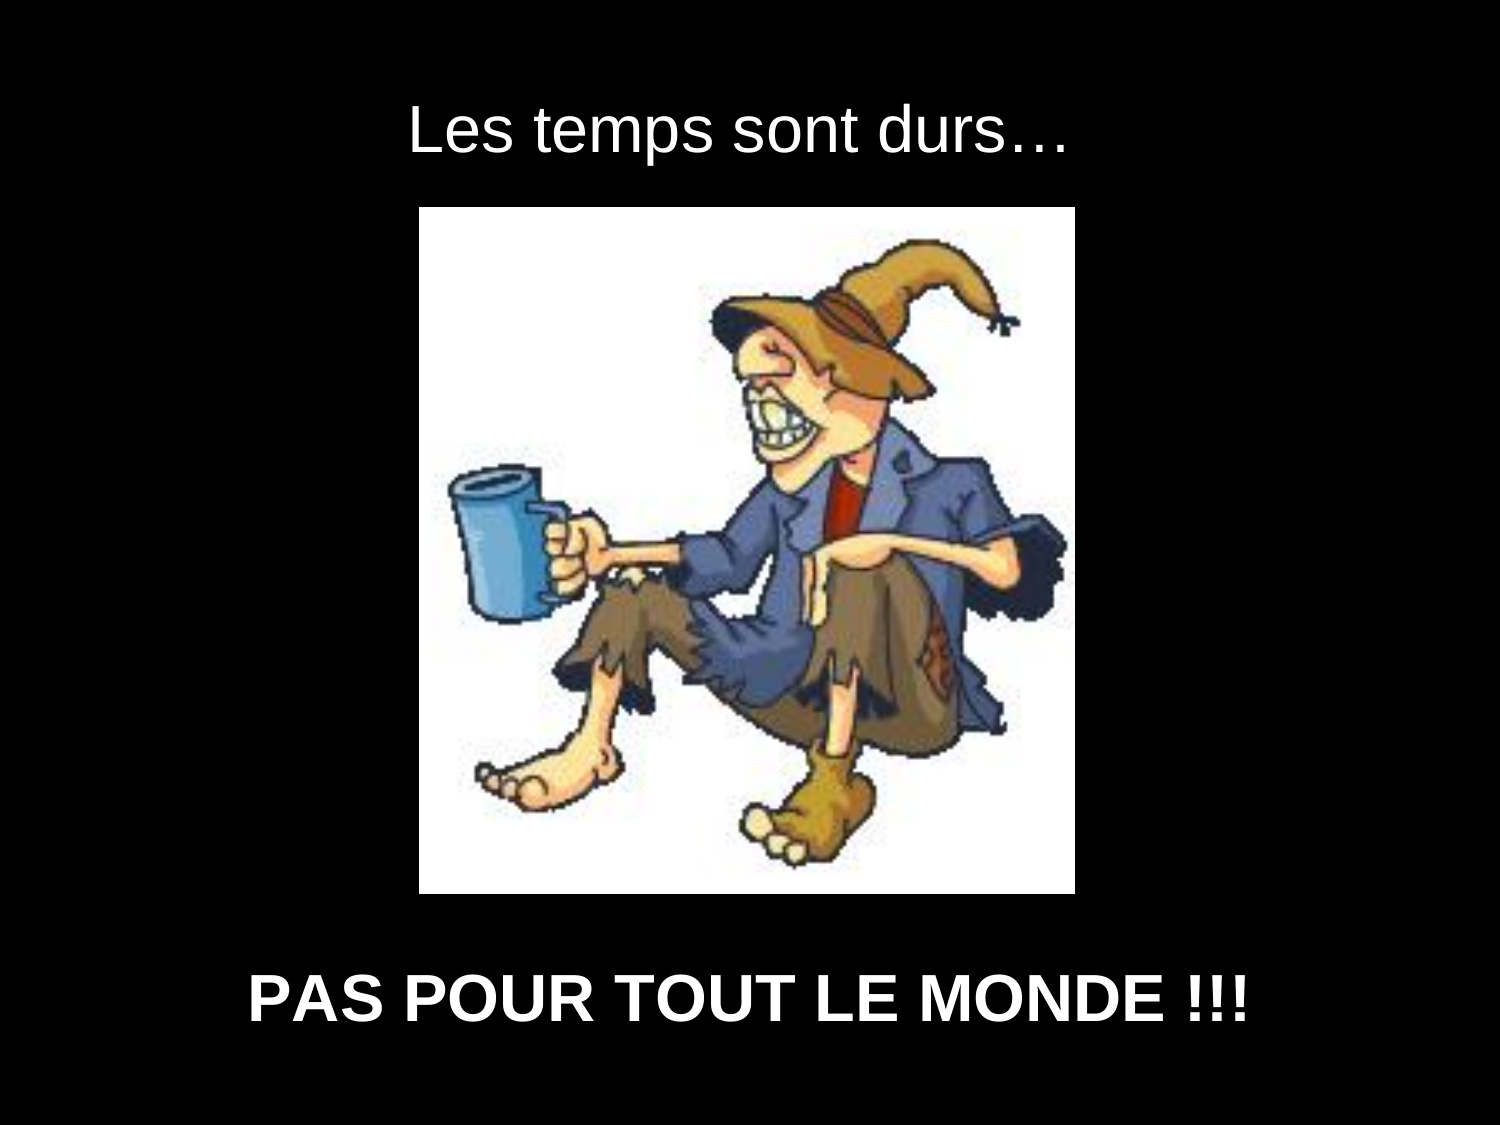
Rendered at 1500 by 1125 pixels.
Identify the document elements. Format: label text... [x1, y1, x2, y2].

list Les temps sont durs… PAS POUR TOUT LE MONDE !!! [75, 78, 1426, 1059]
picture [419, 207, 1075, 894]
